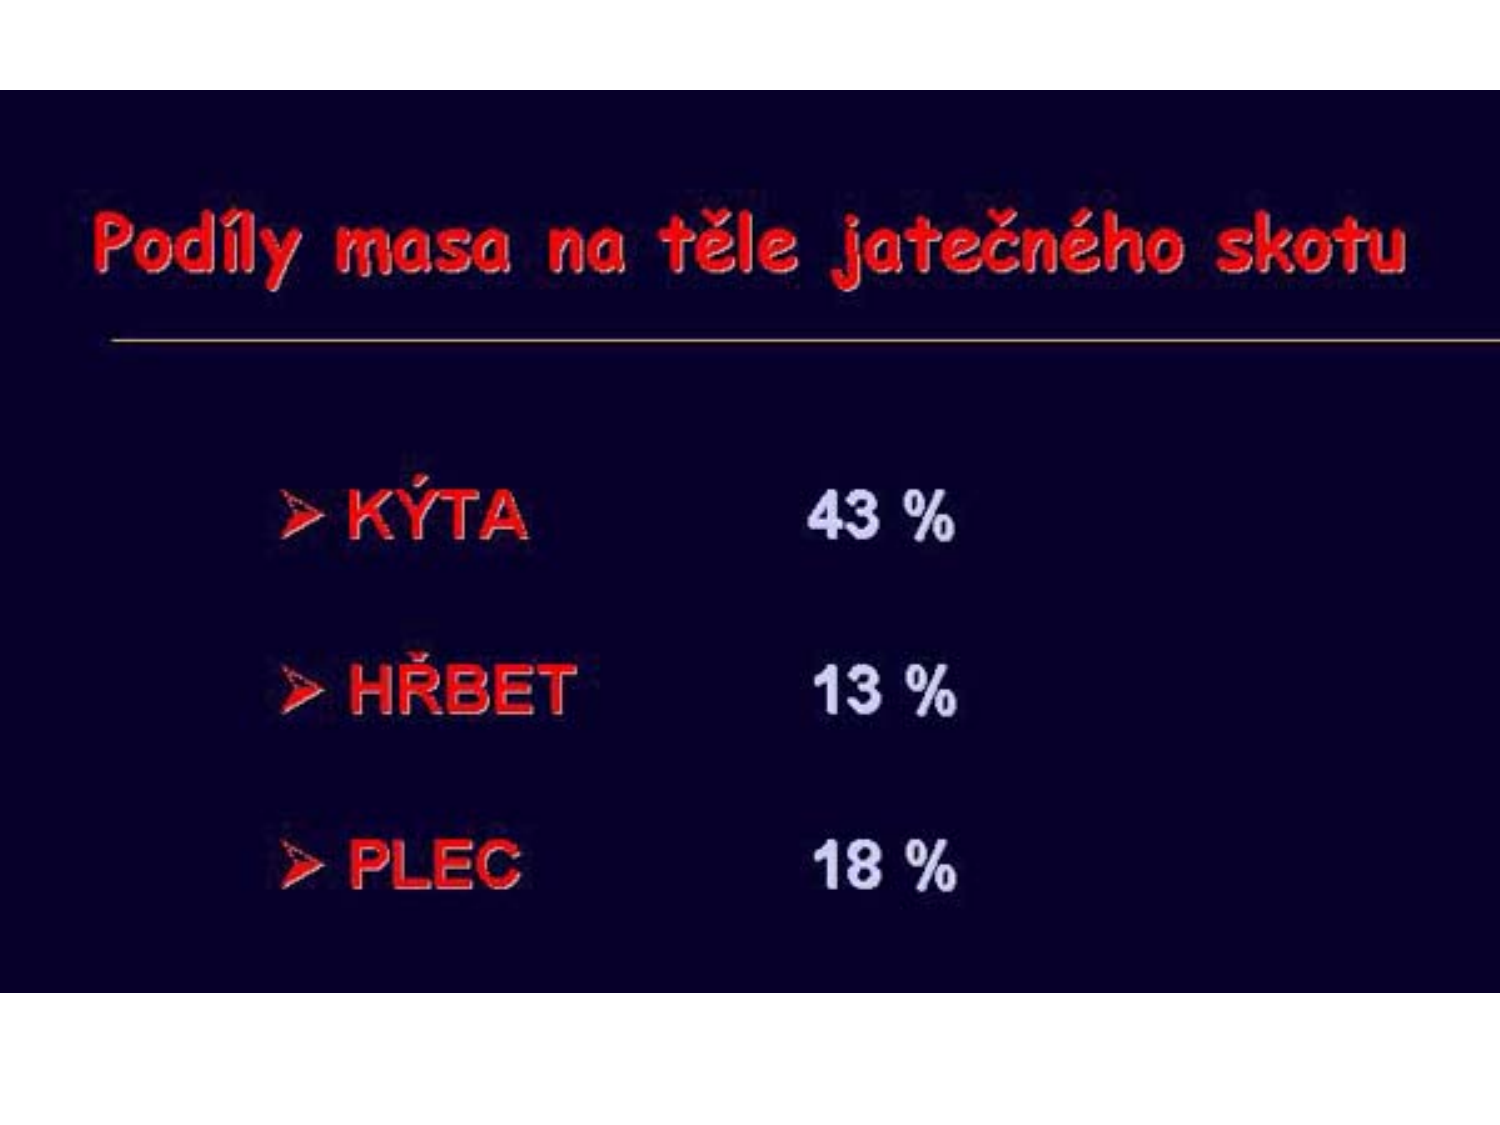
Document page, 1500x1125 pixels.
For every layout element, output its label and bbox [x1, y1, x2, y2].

picture [0, 90, 1500, 993]
